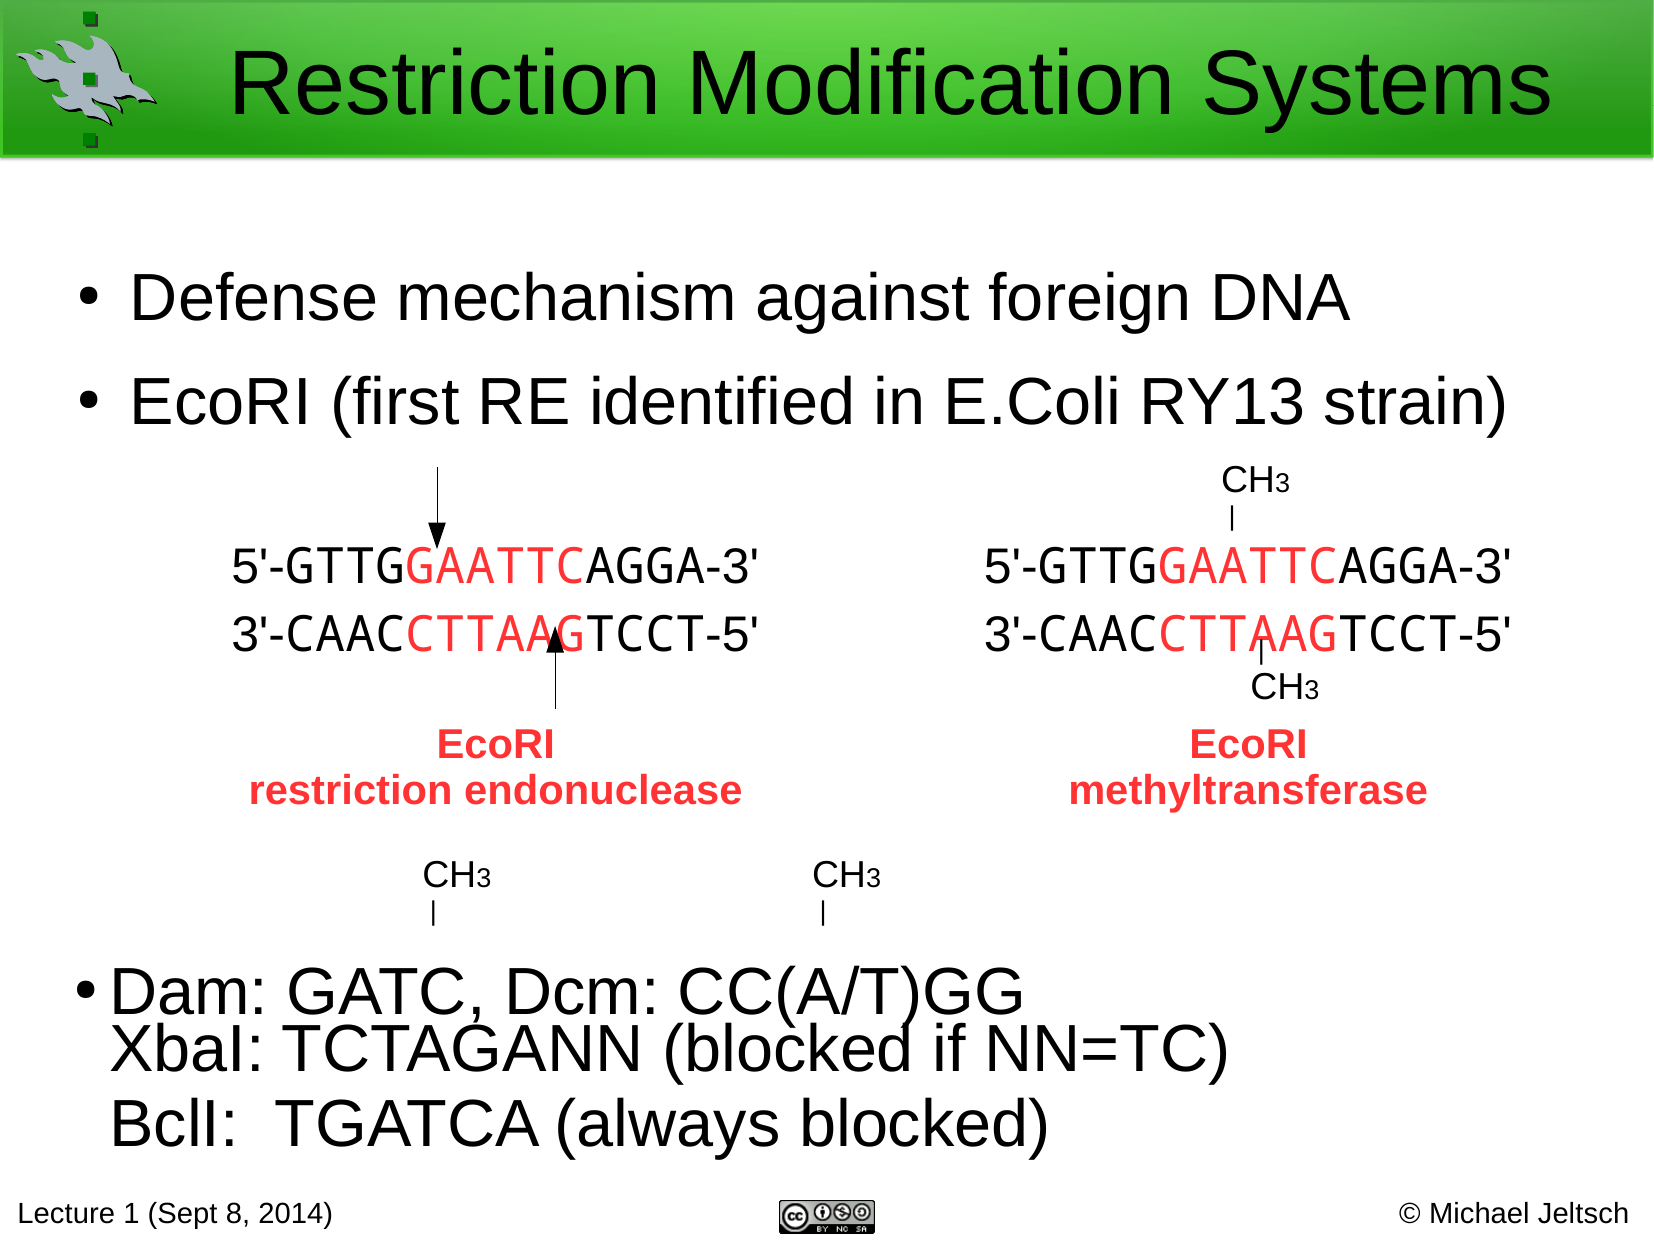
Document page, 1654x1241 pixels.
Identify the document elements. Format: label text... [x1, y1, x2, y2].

text_box XbaI: TCTAGANN (blocked if NN=TC) BclI: TGATCA (always blocked) [59, 1003, 1247, 1168]
text_box EcoRI methyltransferase [1053, 712, 1443, 827]
text_box Dam: GATC, Dcm: CC(A/T)GG [59, 909, 1042, 999]
text_box EcoRI restriction endonuclease [233, 712, 757, 827]
text_box [112, 1095, 498, 1131]
text_box 5'-GTTGGAATTCAGGA-3' 3'-CAACCTTAAGTCCT-5' [969, 522, 1527, 657]
text_box CH3 | [1206, 451, 1306, 539]
text_box 5'-GTTGGAATTCAGGA-3' 3'-CAACCTTAAGTCCT-5' [216, 522, 775, 651]
picture [779, 1200, 875, 1234]
title Restriction Modification Systems [194, 11, 1589, 154]
list Defense mechanism against foreign DNA EcoRI (first RE identified in E.Coli RY13 strain) [59, 259, 1548, 485]
text_box CH3 | [797, 846, 897, 934]
text_box | CH3 [1235, 627, 1335, 745]
text_box CH3 | [407, 846, 507, 934]
